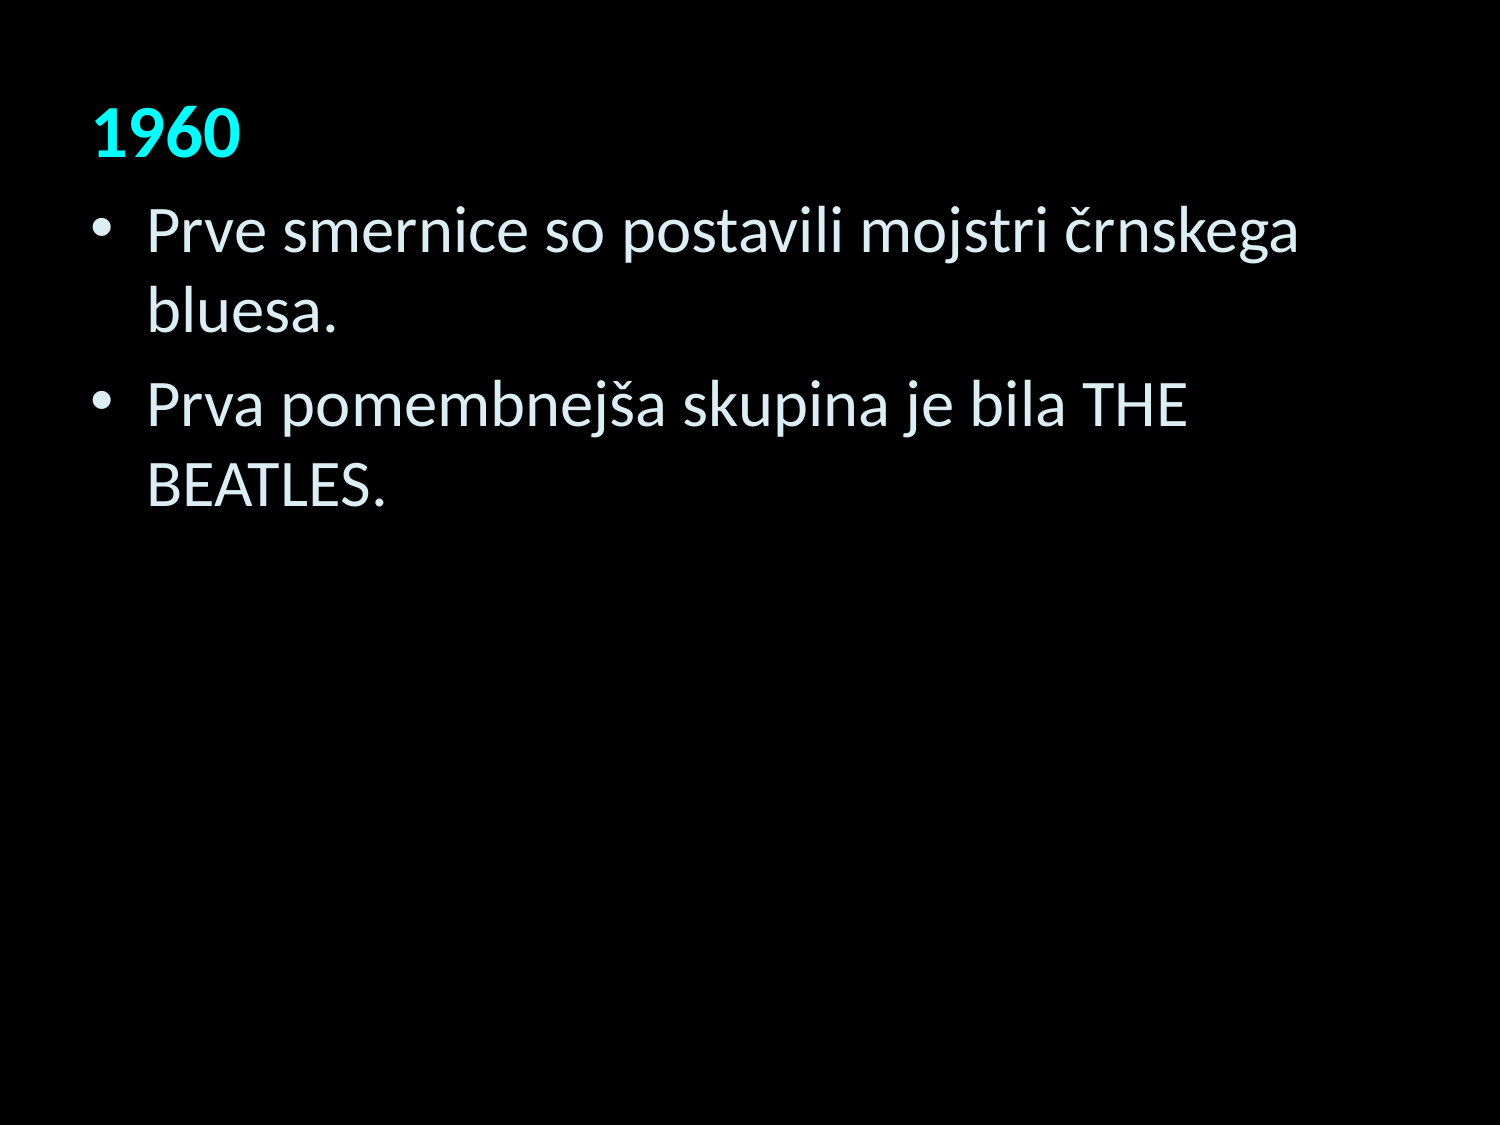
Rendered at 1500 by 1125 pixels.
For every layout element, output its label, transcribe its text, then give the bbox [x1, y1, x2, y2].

list 1960 Prve smernice so postavili mojstri črnskega bluesa. Prva pomembnejša skupina je bila THE BEATLES. [75, 75, 1425, 1005]
